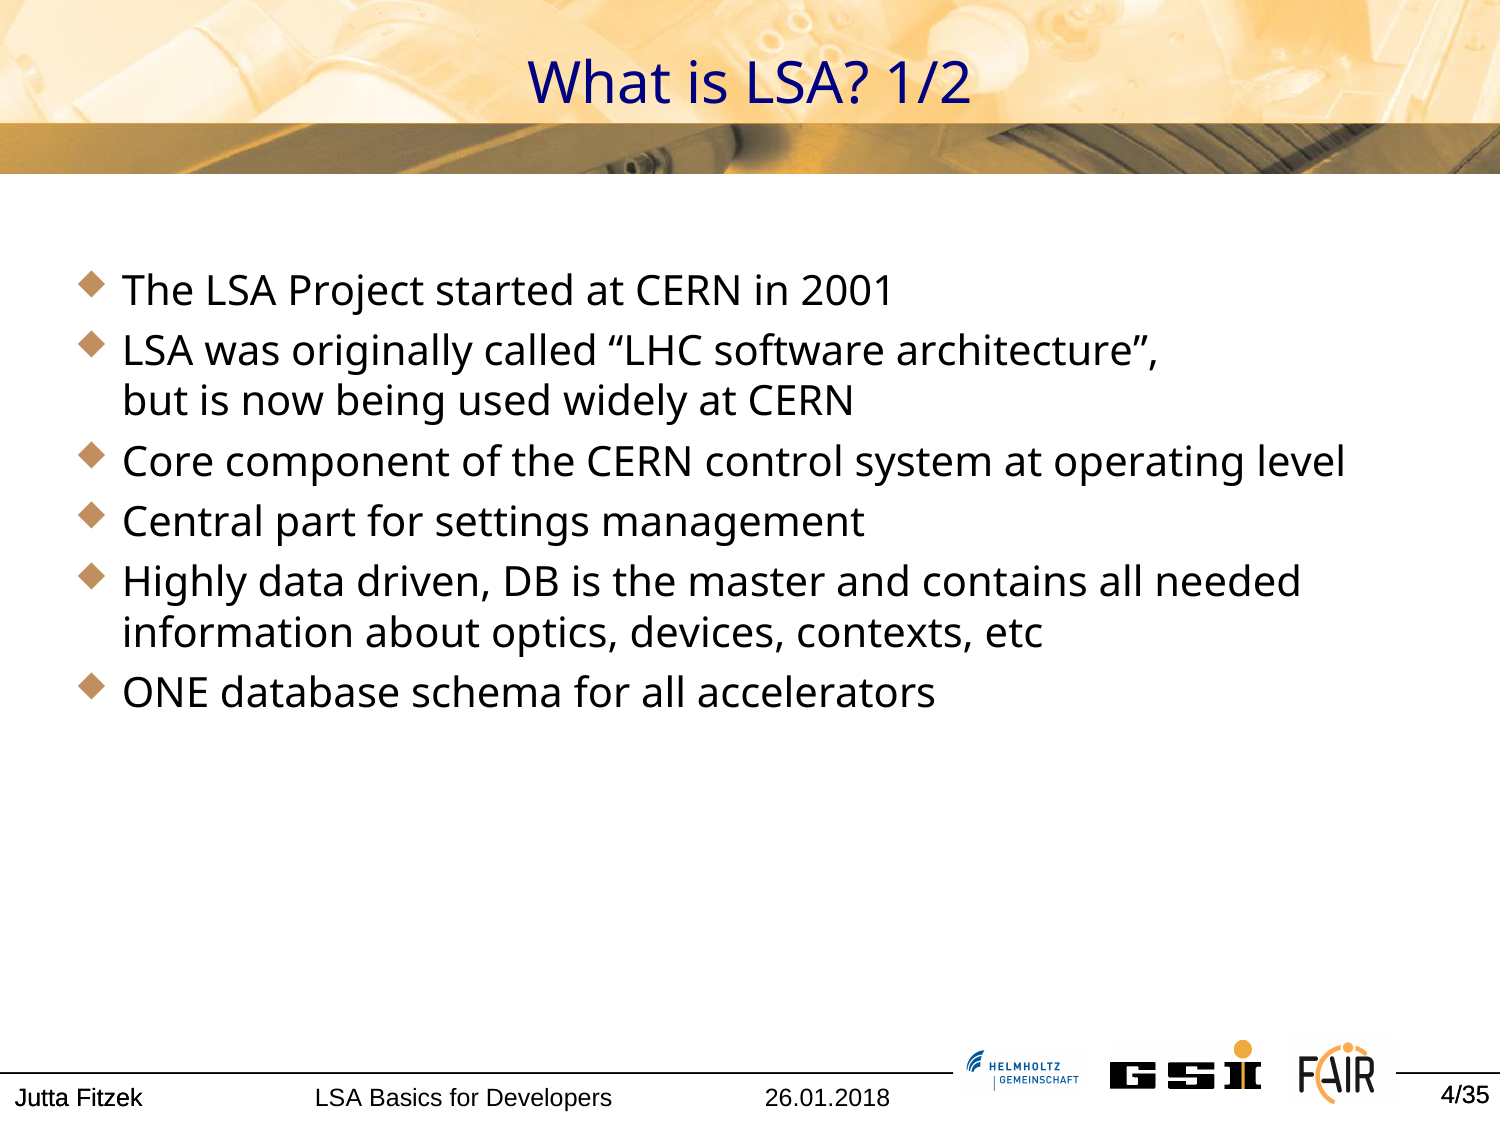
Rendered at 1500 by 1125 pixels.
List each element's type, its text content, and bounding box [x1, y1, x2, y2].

picture [1287, 1034, 1396, 1106]
picture [1110, 1040, 1261, 1089]
title What is LSA? 1/2 [75, 0, 1425, 174]
list The LSA Project started at CERN in 2001 LSA was originally called “LHC software architecture”, but is now being used widely at CERN Core component of the CERN control system at operating level Central part for settings management Highly data driven, DB is the master and contains all needed information about optics, devices, contexts, etc ONE database schema for all accelerators [75, 263, 1425, 1006]
picture [0, 0, 1500, 175]
picture [960, 1046, 1084, 1095]
